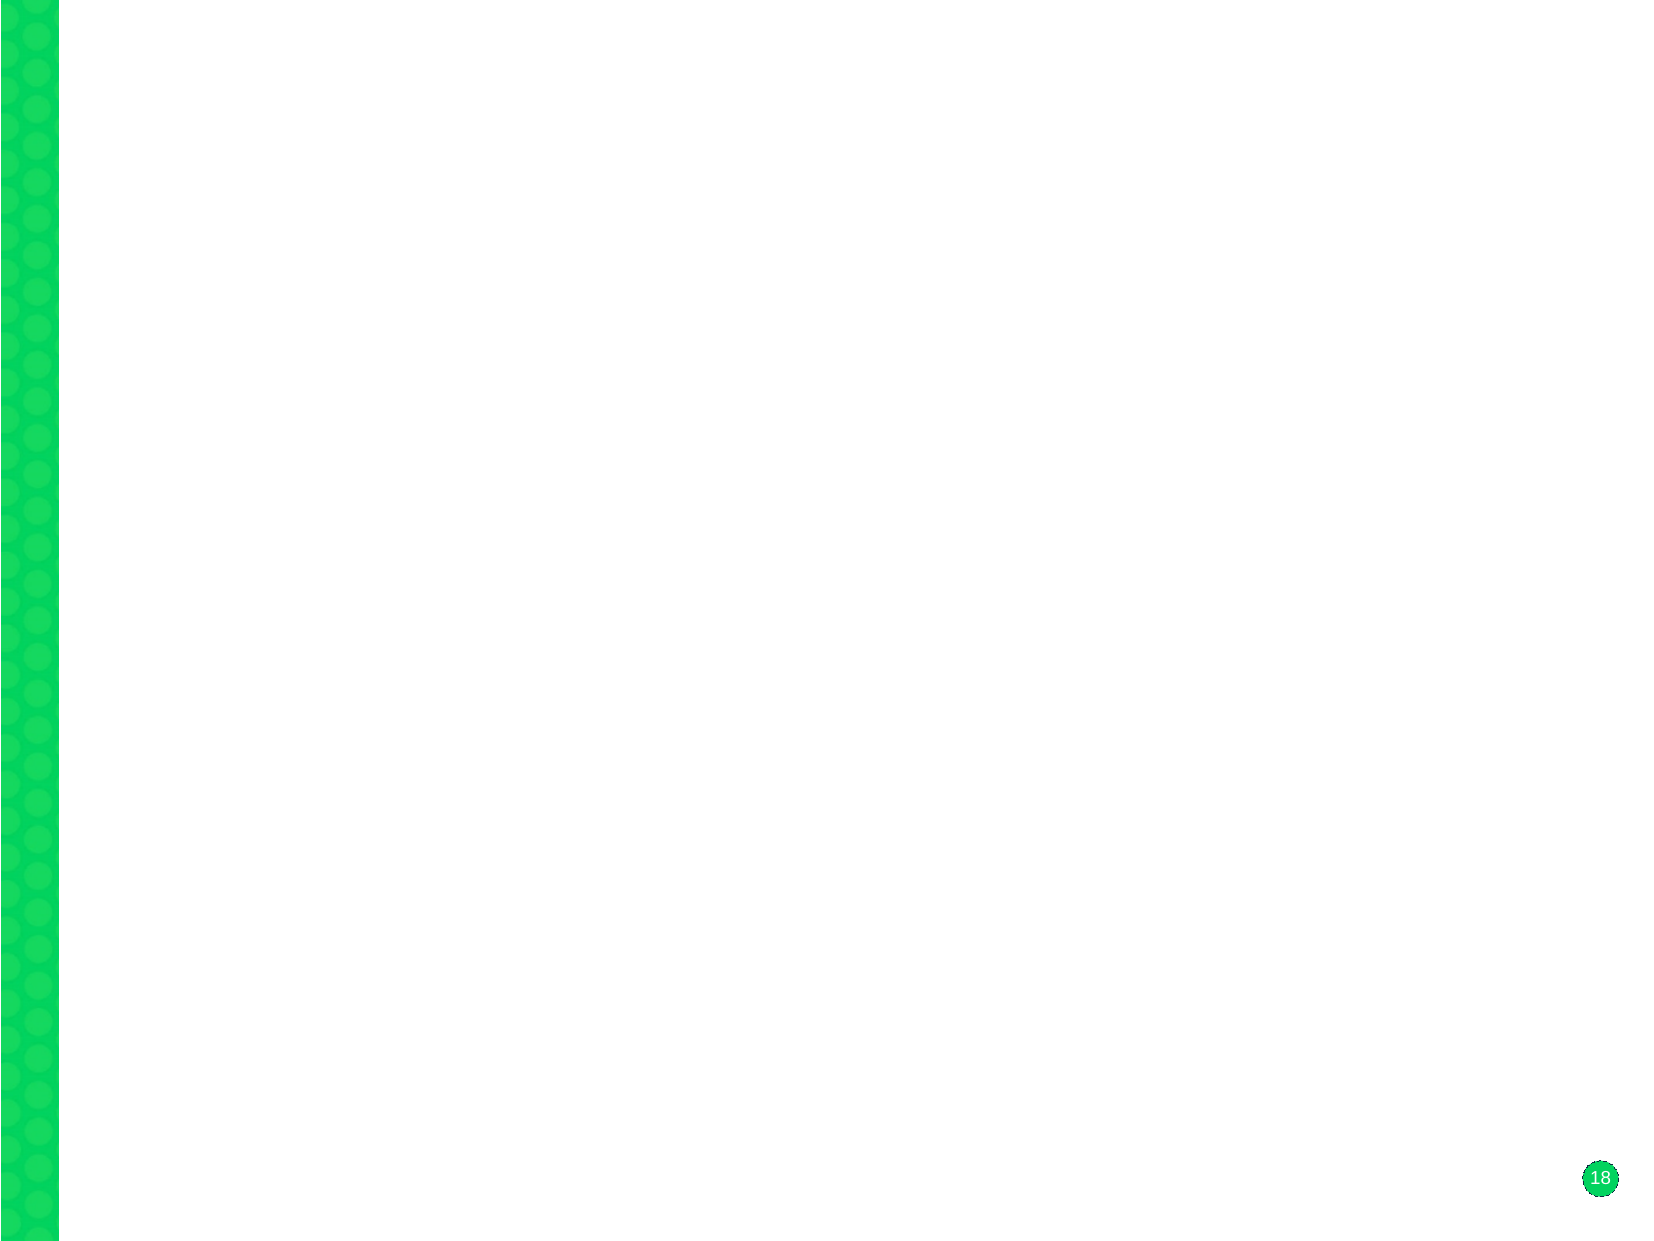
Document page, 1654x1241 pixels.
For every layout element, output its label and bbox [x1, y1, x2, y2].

picture [1, 0, 59, 1241]
